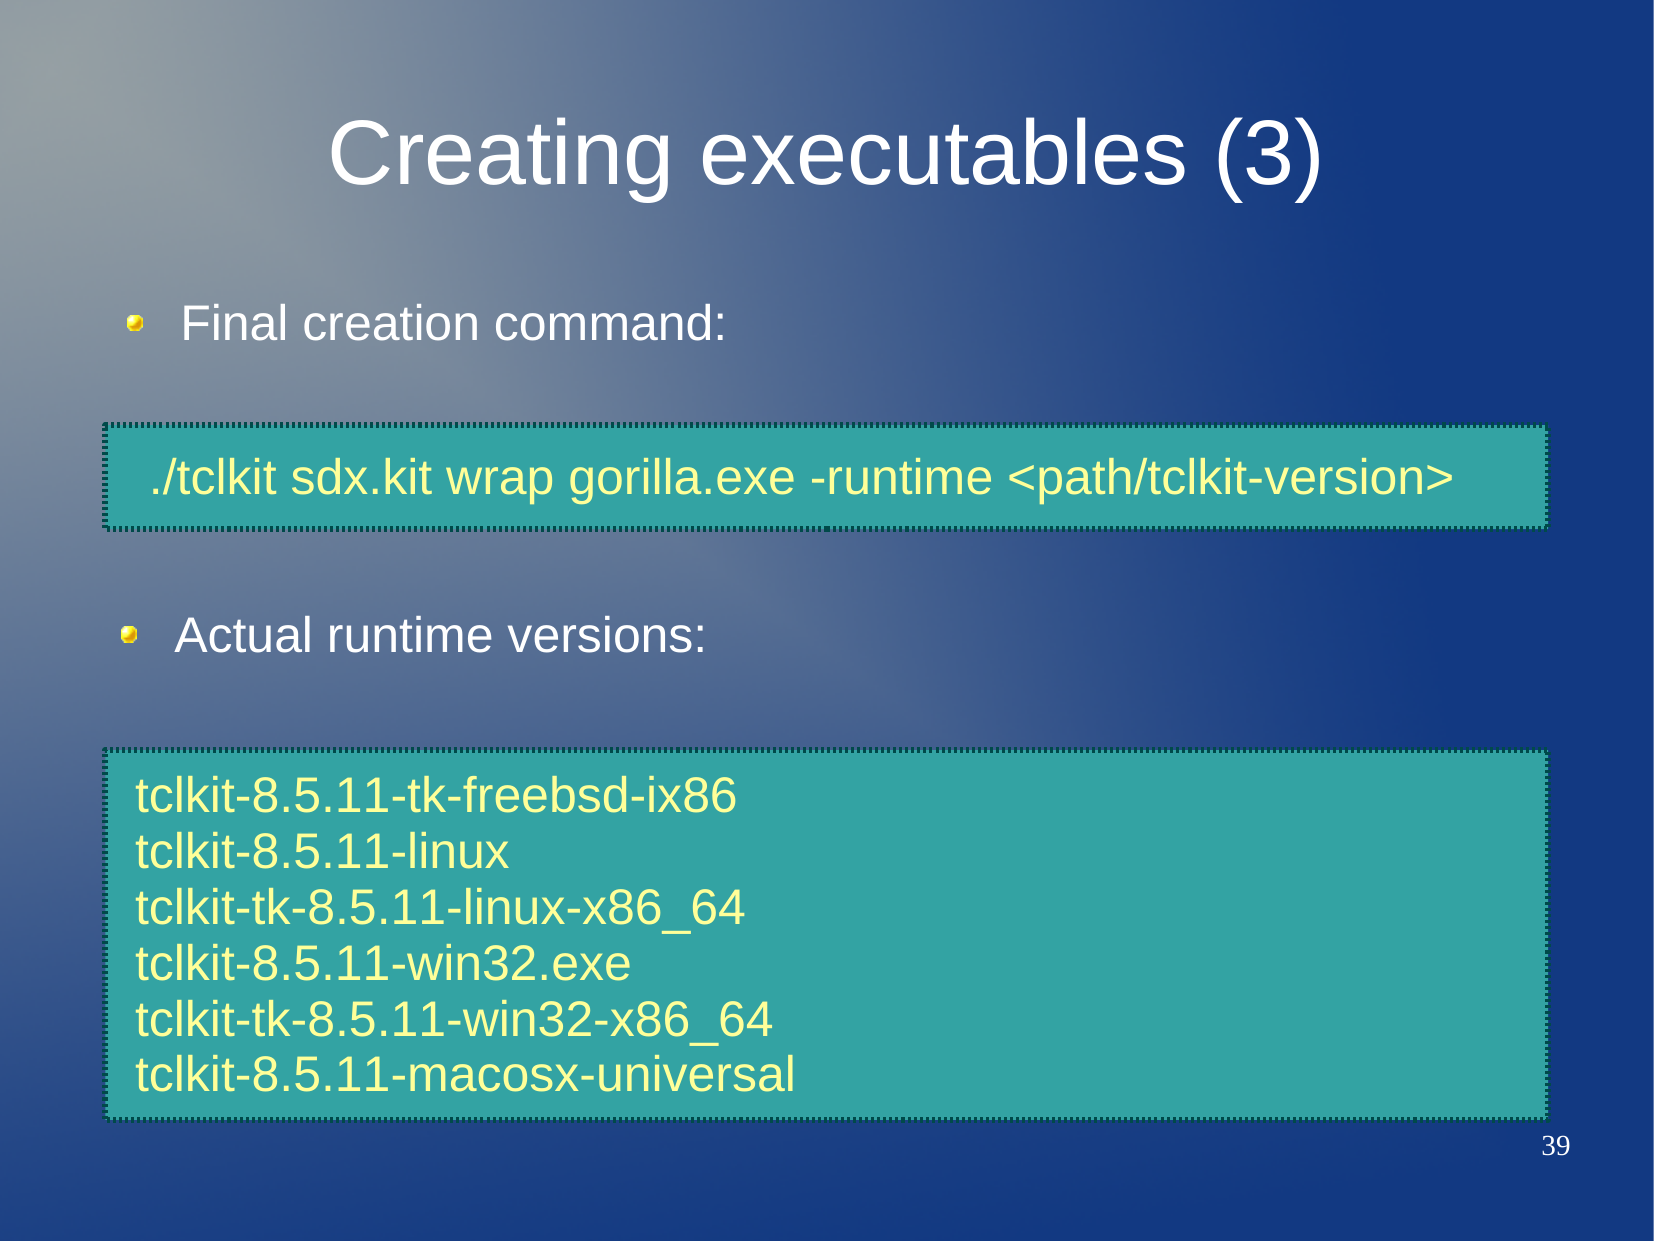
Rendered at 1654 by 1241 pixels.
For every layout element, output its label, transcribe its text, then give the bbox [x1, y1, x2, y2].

text_box Final creation command: [109, 295, 798, 355]
text_box ./tclkit sdx.kit wrap gorilla.exe -runtime <path/tclkit-version> [105, 425, 1549, 530]
text_box Actual runtime versions: [103, 606, 792, 666]
picture [0, 0, 1654, 1241]
text_box tclkit-8.5.11-tk-freebsd-ix86 tclkit-8.5.11-linux tclkit-tk-8.5.11-linux-x86_64 tclkit-8.5.11-win32.exe tclkit-tk-8.5.11-win32-x86_64 tclkit-8.5.11-macosx-universal [105, 750, 1549, 1120]
title Creating executables (3) [82, 49, 1571, 257]
